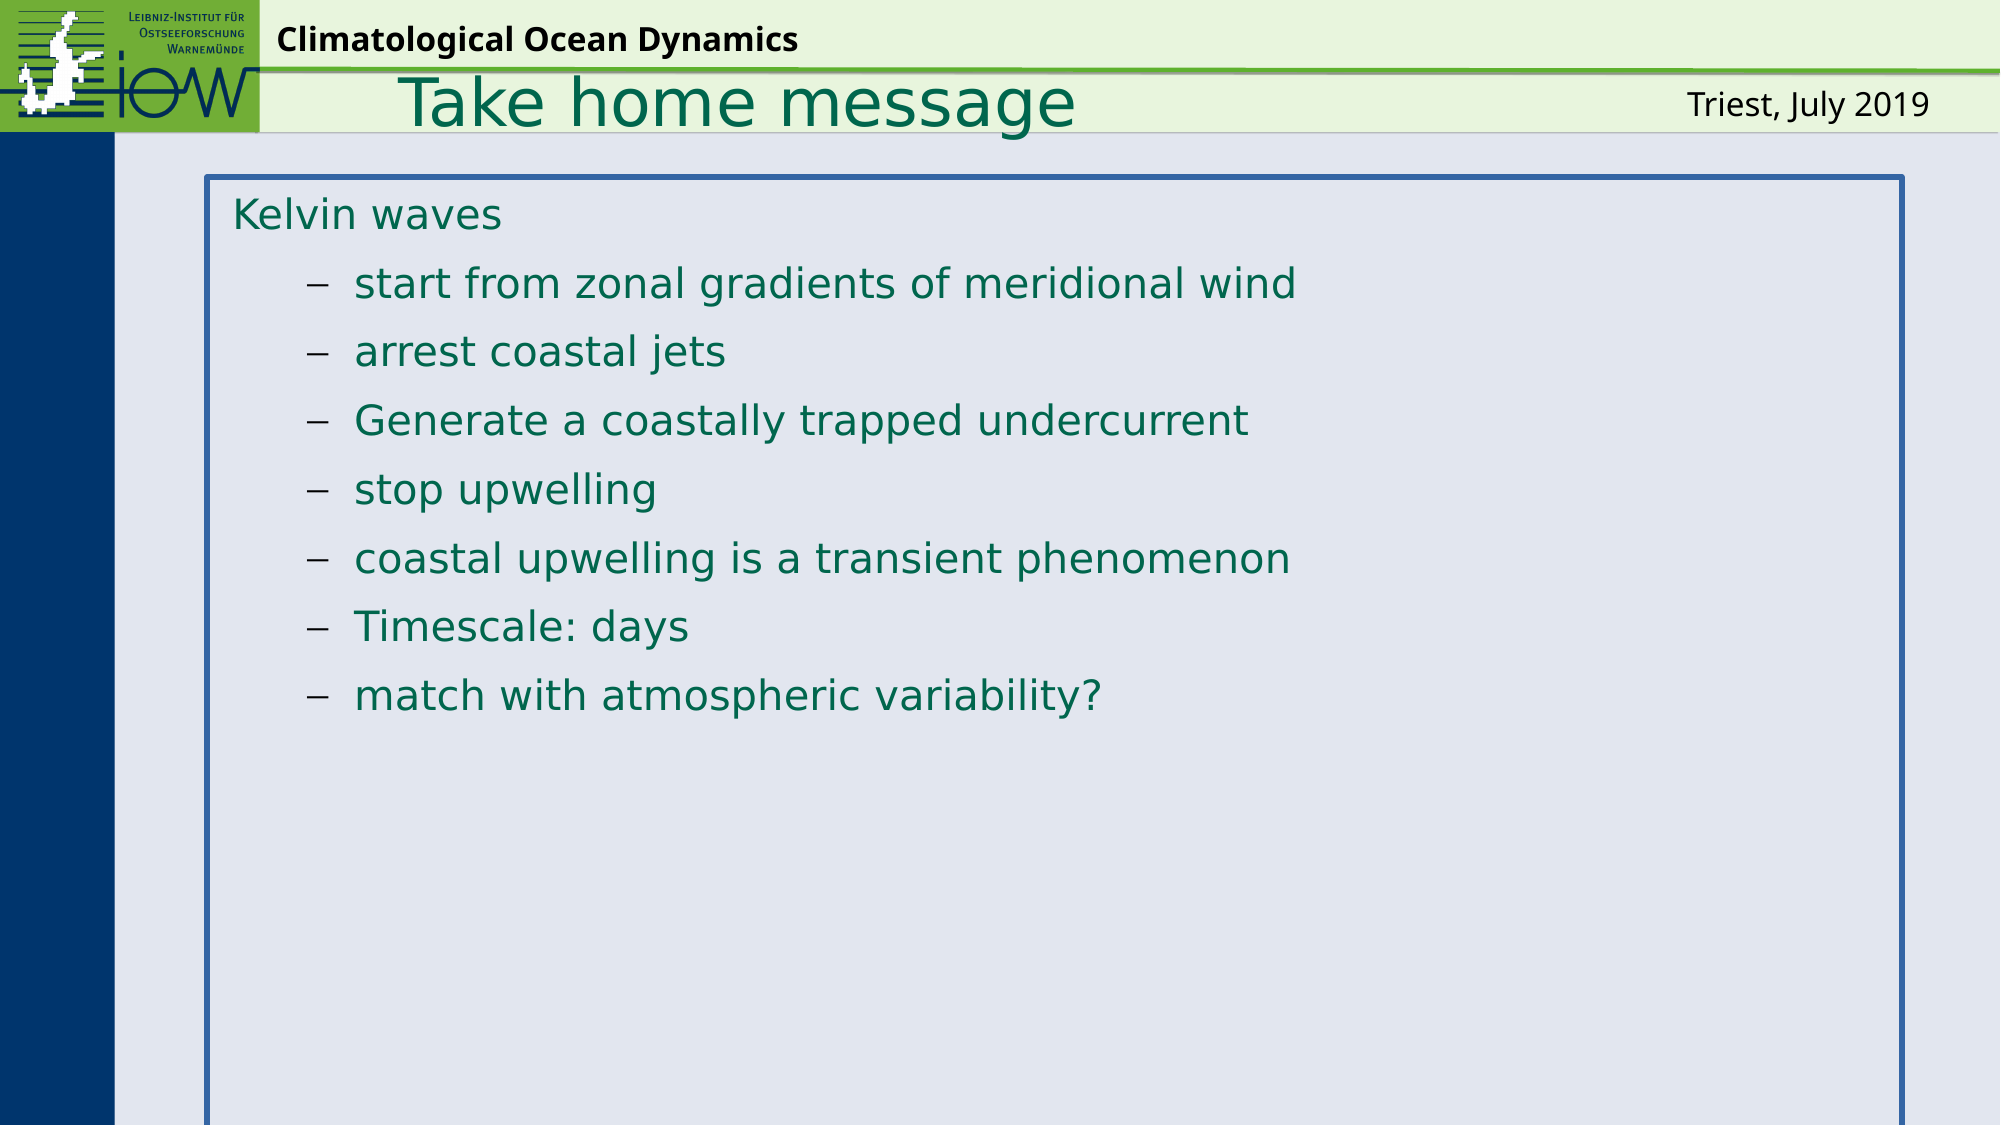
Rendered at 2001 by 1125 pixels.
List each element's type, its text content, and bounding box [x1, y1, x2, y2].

text_box Kelvin waves start from zonal gradients of meridional wind arrest coastal jets Generate a coastally trapped undercurrent stop upwelling coastal upwelling is a transient phenomenon Timescale: days match with atmospheric variability? [207, 177, 1902, 1125]
picture [0, 10, 260, 118]
text_box Take home message [70, 52, 1421, 158]
